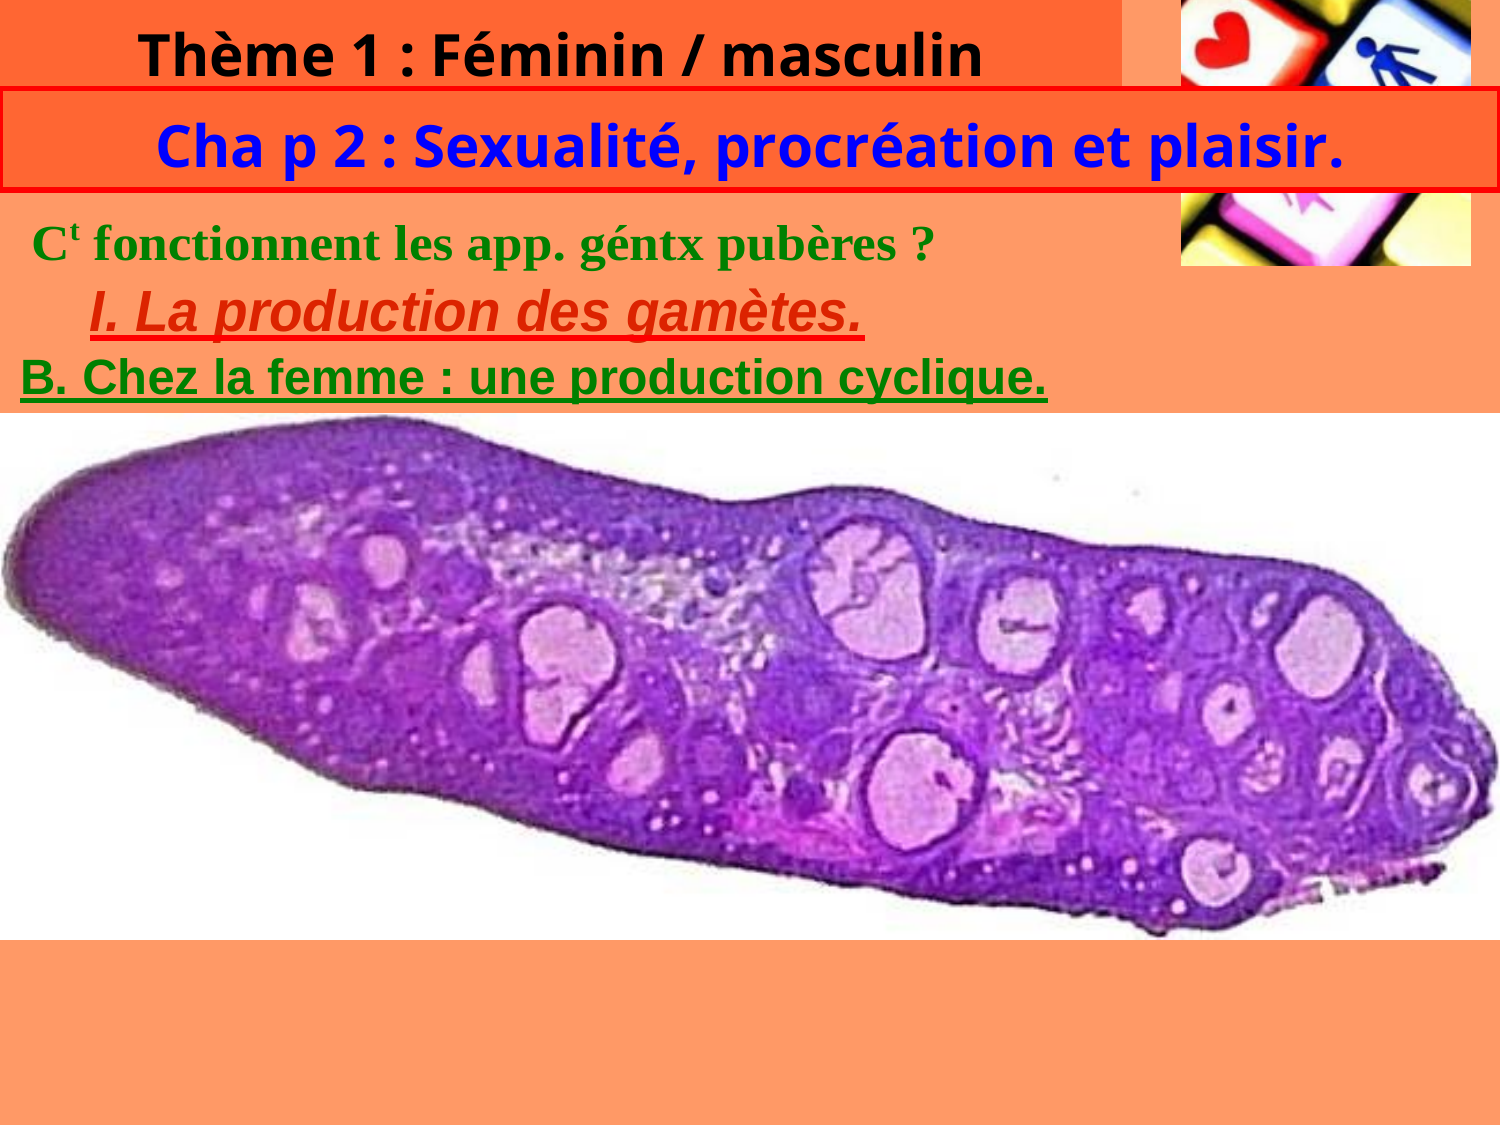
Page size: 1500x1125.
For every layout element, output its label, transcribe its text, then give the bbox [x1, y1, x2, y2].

text_box Thème 1 : Féminin / masculin [0, 0, 1122, 88]
text_box Cha p 2 : Sexualité, procréation et plaisir. [0, 88, 1500, 191]
chart [29, 213, 1388, 343]
picture [1181, 0, 1471, 88]
picture [0, 413, 1500, 940]
chart [0, 347, 1447, 413]
picture [1181, 191, 1471, 266]
